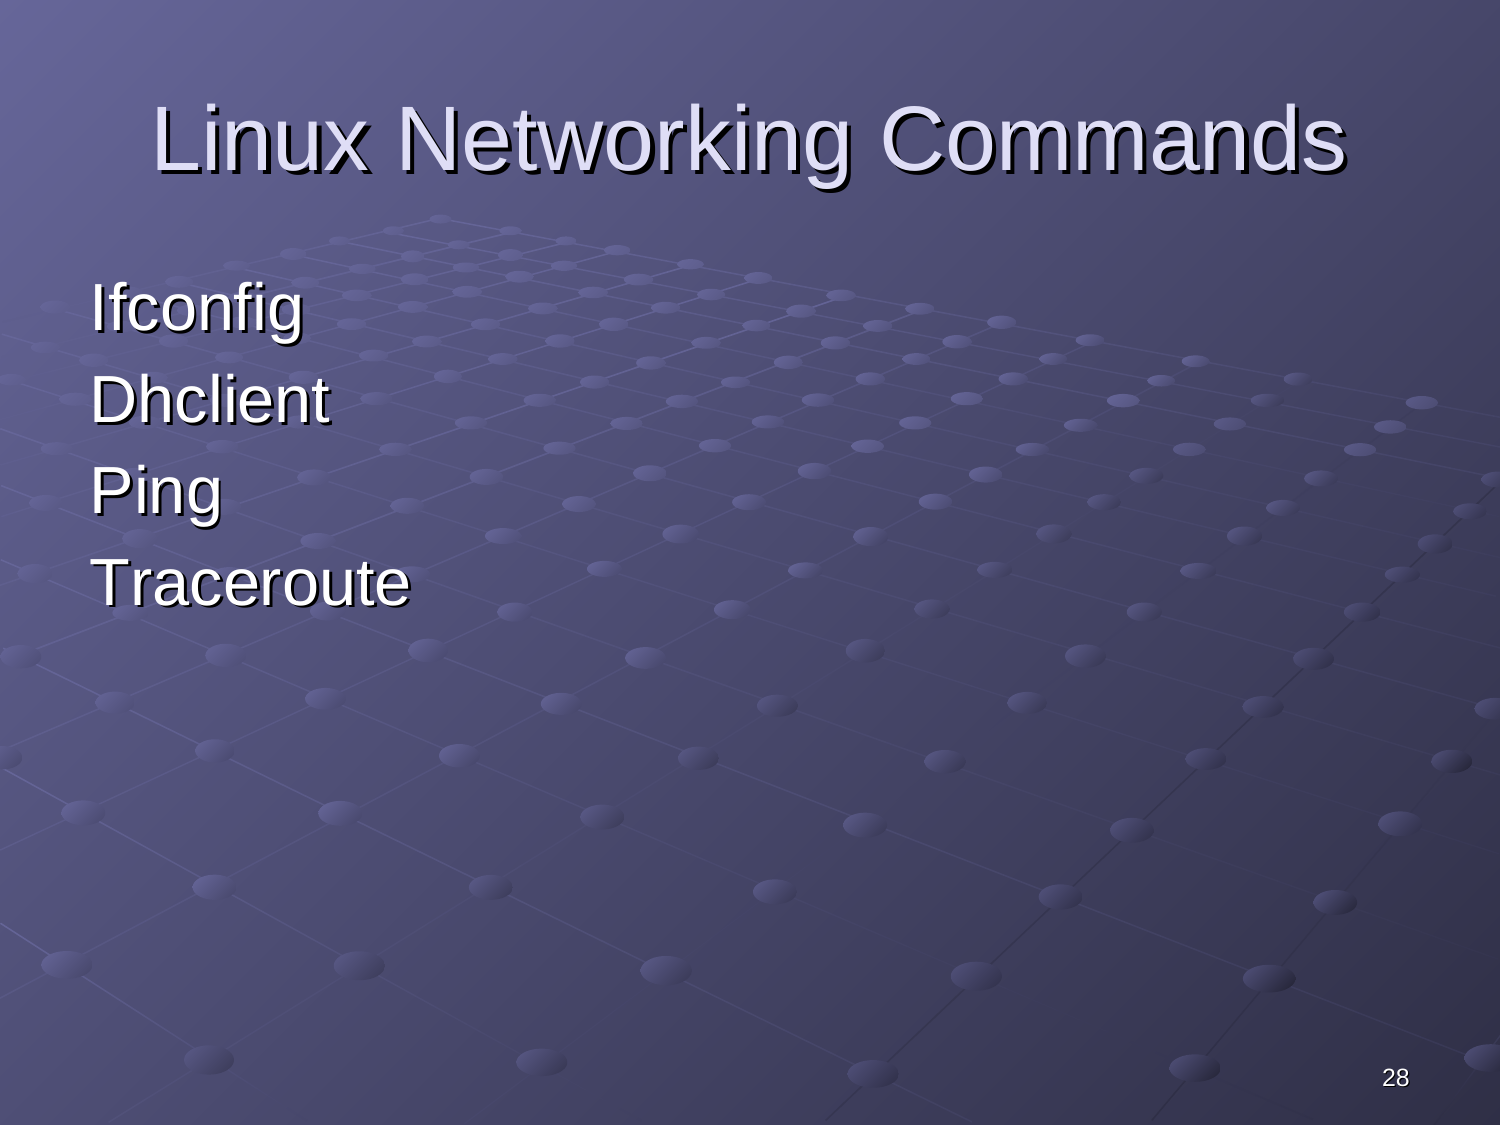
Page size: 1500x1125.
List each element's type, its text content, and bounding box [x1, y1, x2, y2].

title Linux Networking Commands [75, 45, 1426, 233]
list Ifconfig Dhclient Ping Traceroute [75, 262, 1426, 1007]
